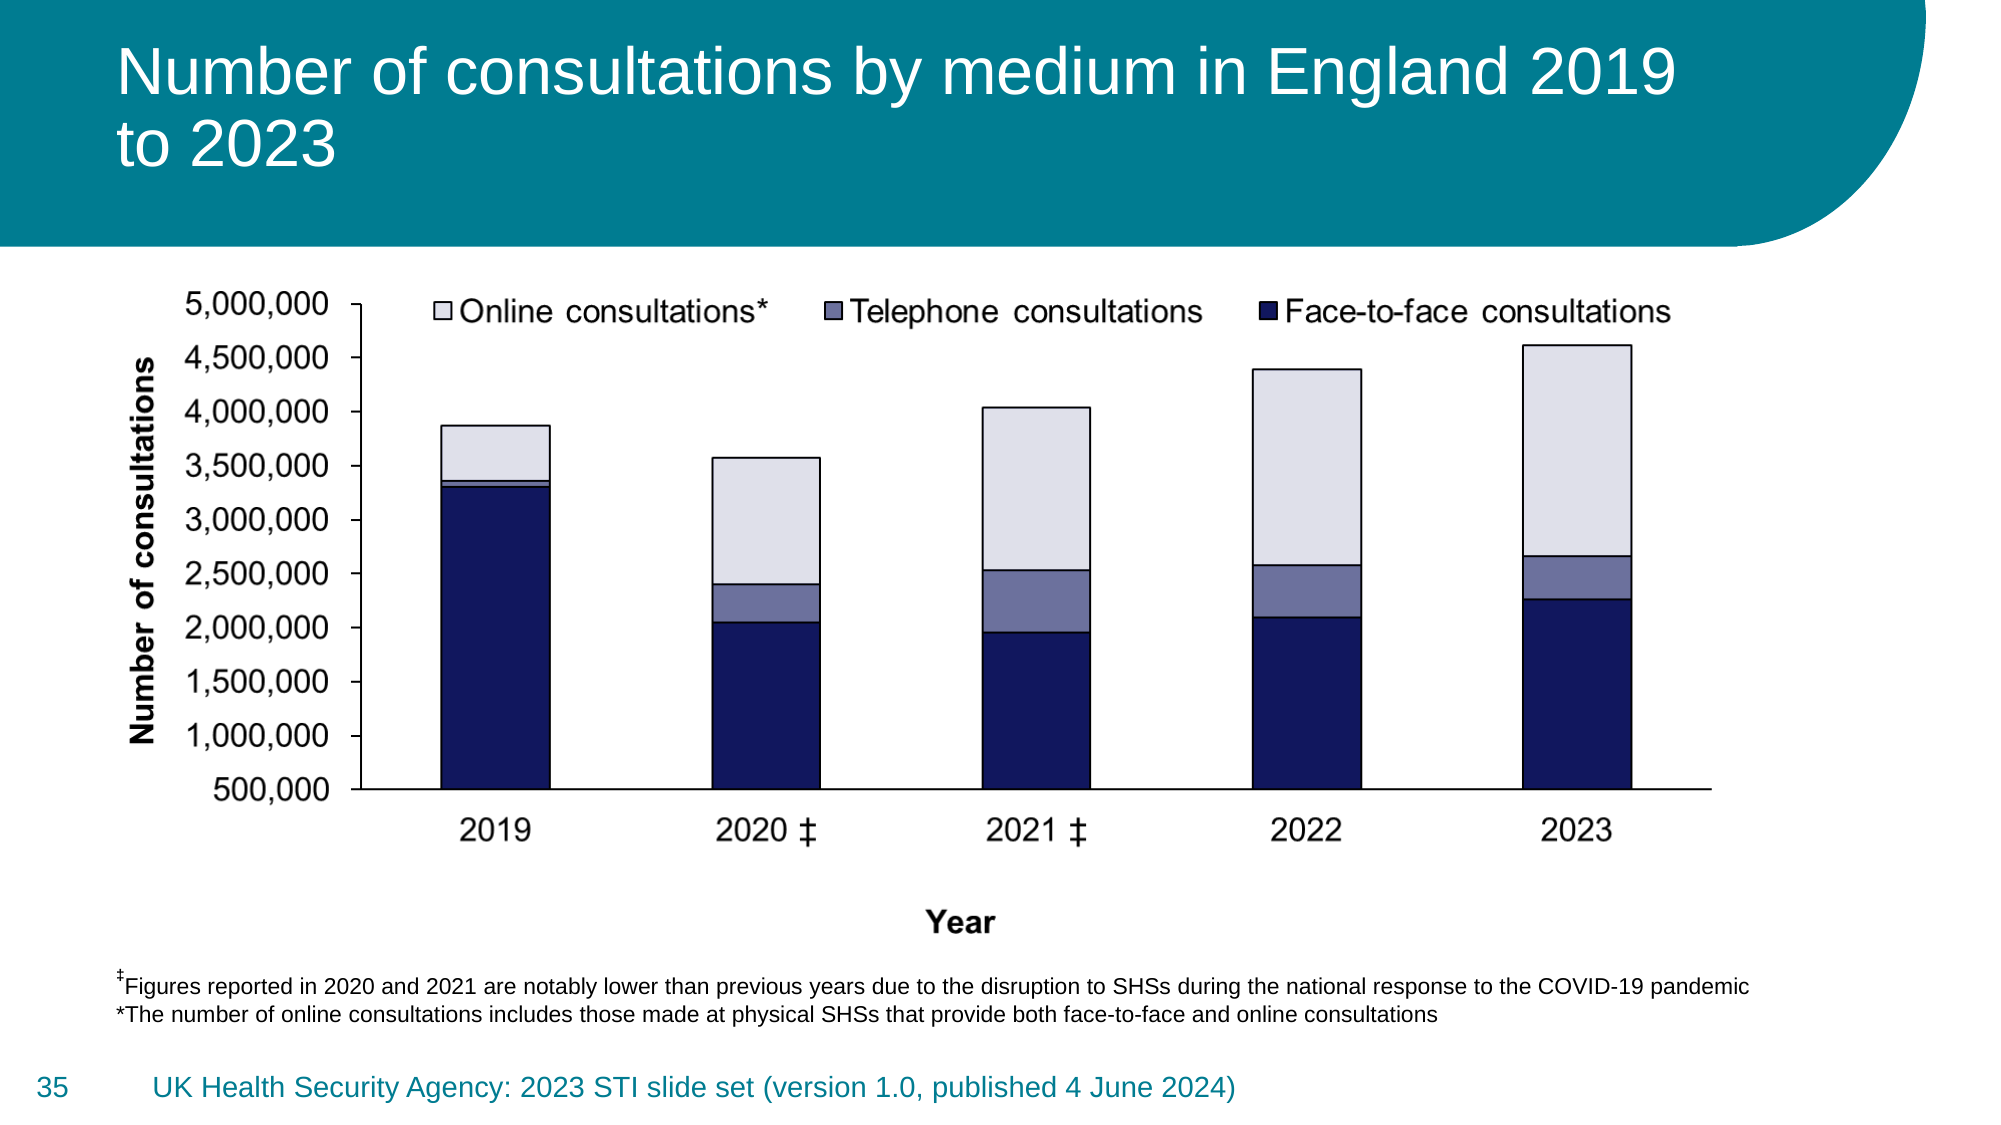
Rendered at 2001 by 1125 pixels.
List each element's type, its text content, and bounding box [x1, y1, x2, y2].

picture [119, 284, 1765, 957]
text_box UK Health Security Agency: 2023 STI slide set (version 1.0, published 4 June 2024) [137, 1056, 1780, 1116]
title Number of consultations by medium in England 2019 to 2023 [101, 29, 1747, 189]
text_box [21, 1056, 120, 1117]
text_box ‡Figures reported in 2020 and 2021 are notably lower than previous years due to the disruption to SHSs during the national response to the COVID-19 pandemic *The number of online consultations includes those made at physical SHSs that provide both face-to-face and online consultations [101, 957, 1846, 1057]
